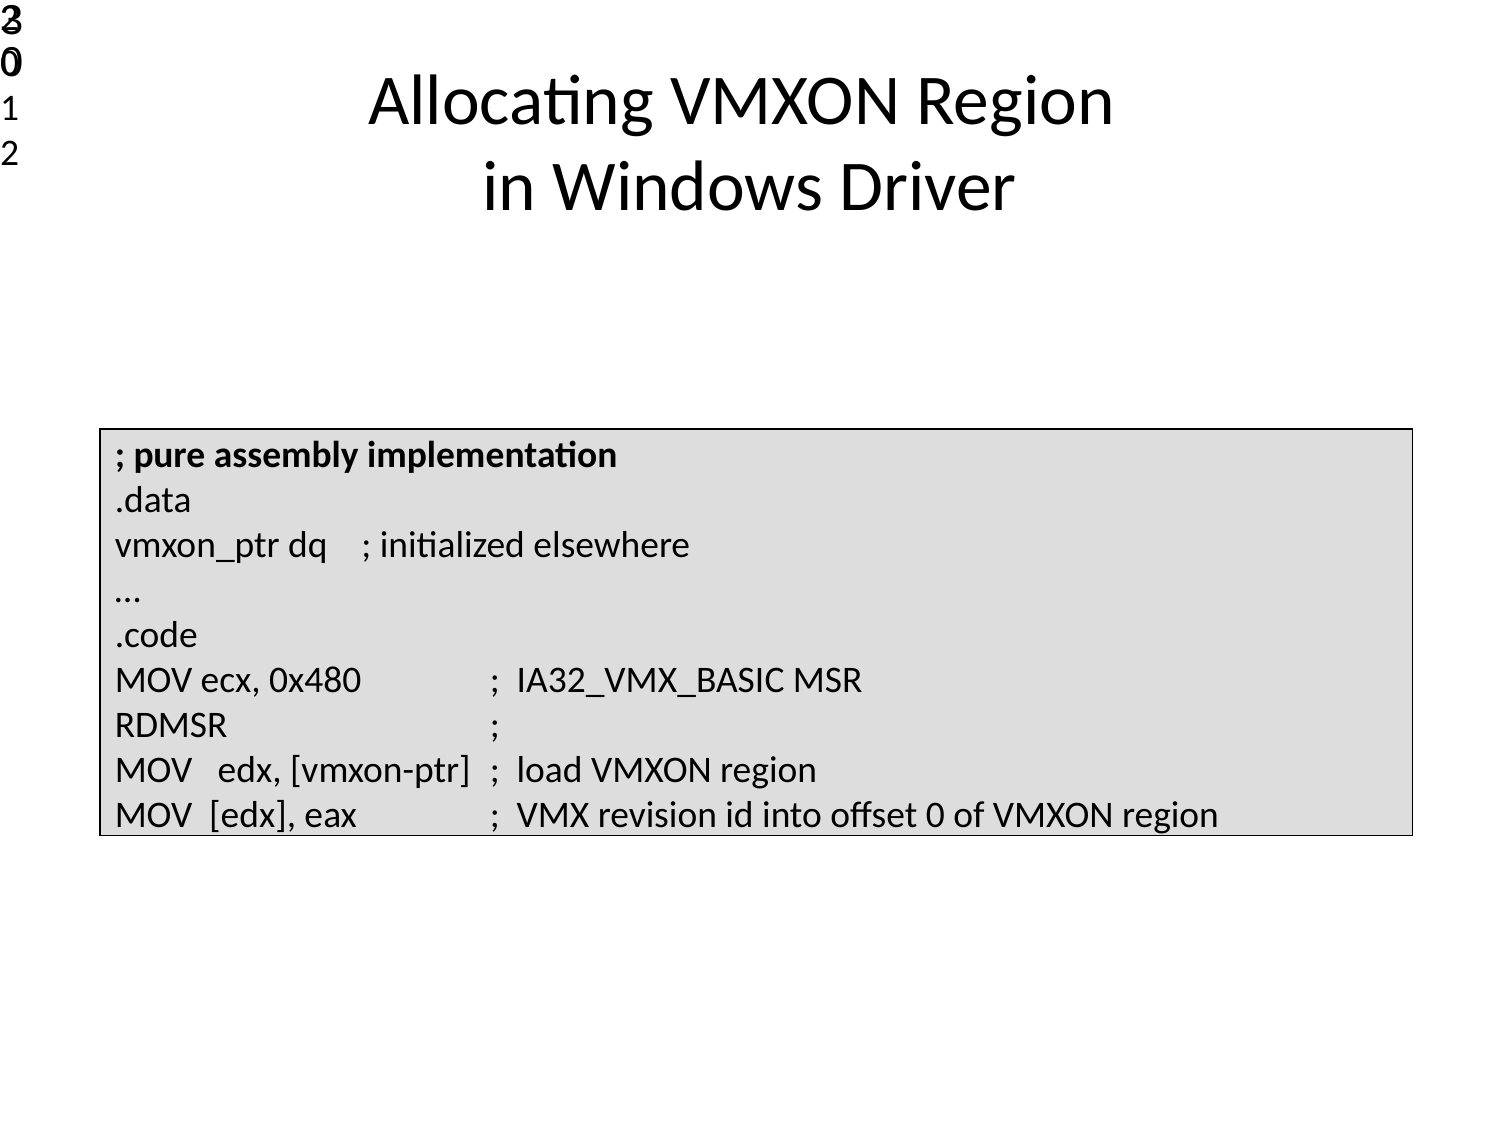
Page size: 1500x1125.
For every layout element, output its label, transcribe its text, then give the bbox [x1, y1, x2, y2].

list [75, 262, 1425, 1005]
title Allocating VMXON Region in Windows Driver [75, 45, 1425, 233]
text_box ; pure assembly implementation .data vmxon_ptr dq ; initialized elsewhere … .code MOV ecx, 0x480 ; IA32_VMX_BASIC MSR RDMSR ; MOV edx, [vmxon-ptr] ; load VMXON region MOV [edx], eax ; VMX revision id into offset 0 of VMXON region [99, 428, 1413, 836]
